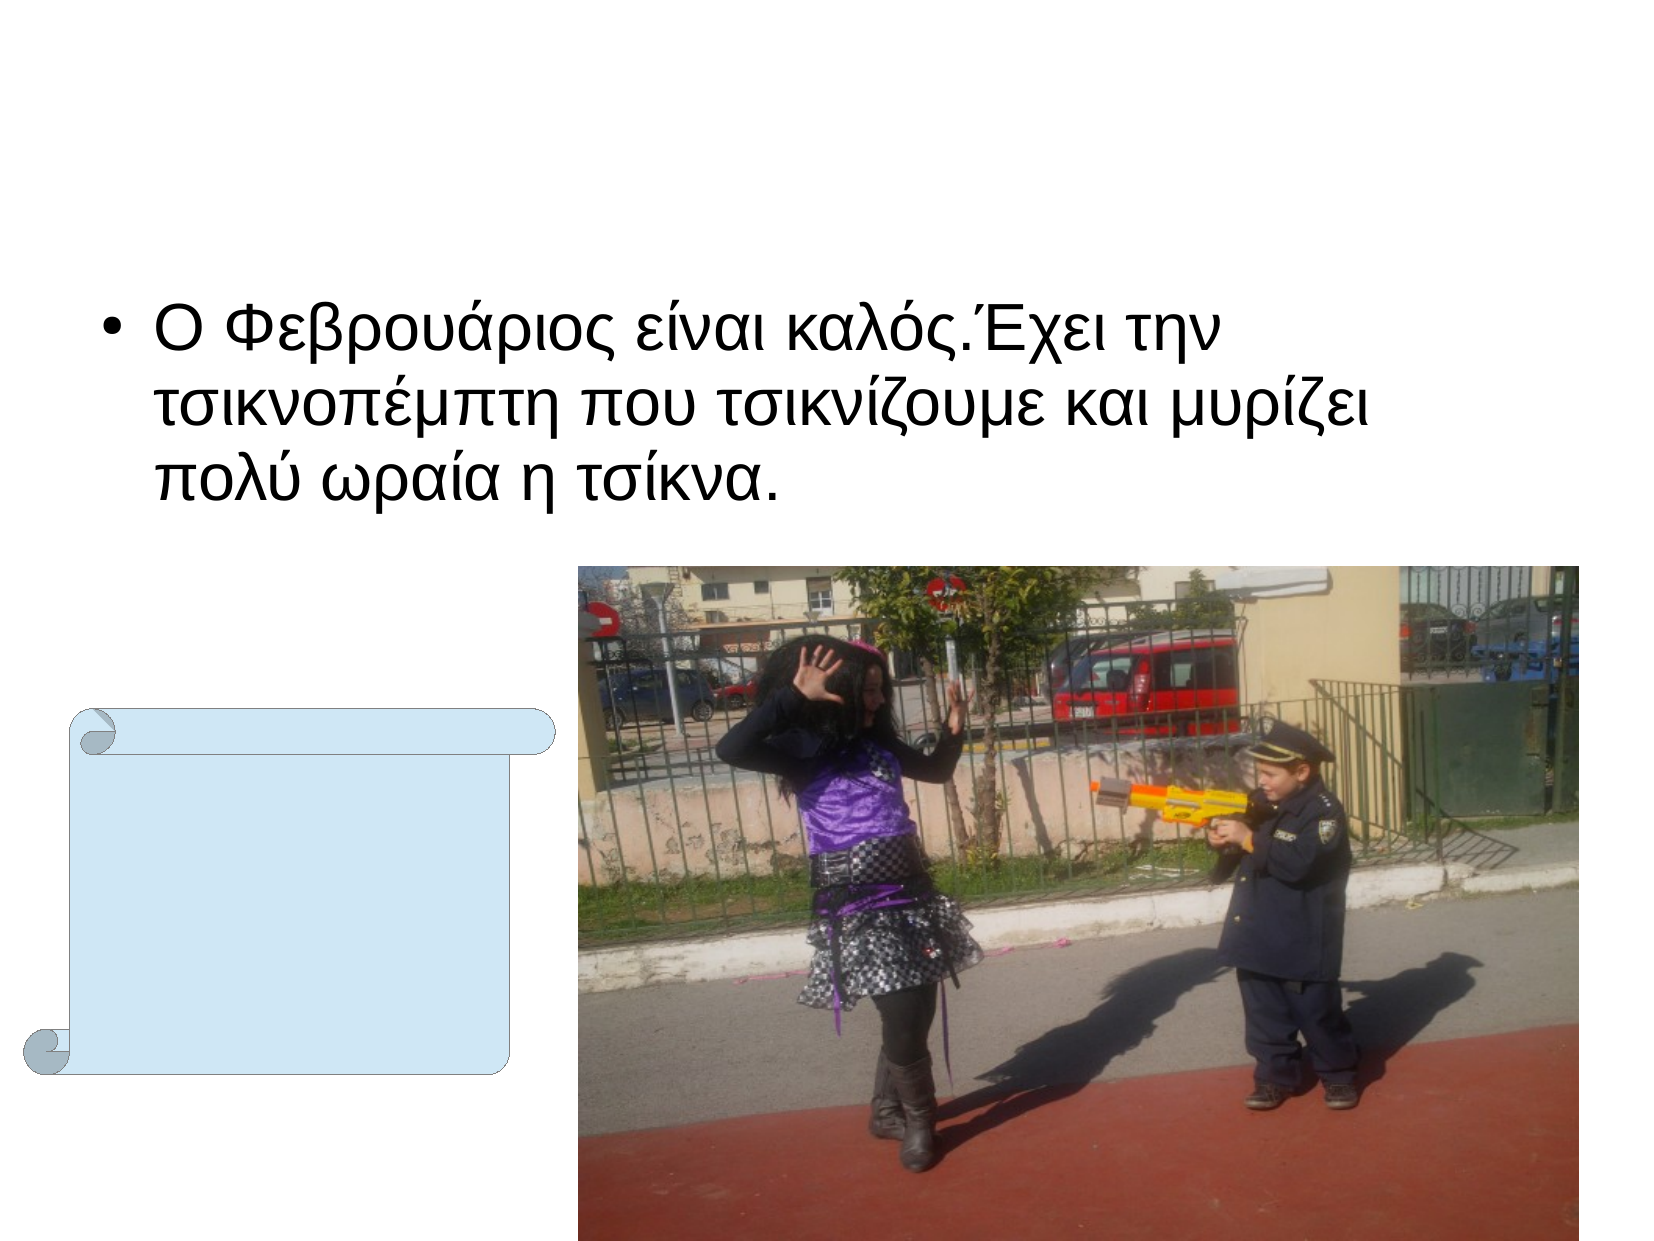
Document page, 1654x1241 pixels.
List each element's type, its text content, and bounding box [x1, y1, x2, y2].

text_box [23, 708, 556, 1075]
picture [578, 566, 1579, 1241]
list Ο Φεβρουάριος είναι καλός.Έχει την τσικνοπέμπτη που τσικνίζουμε και μυρίζει πολύ ωραία η τσίκνα. [82, 290, 1538, 1010]
